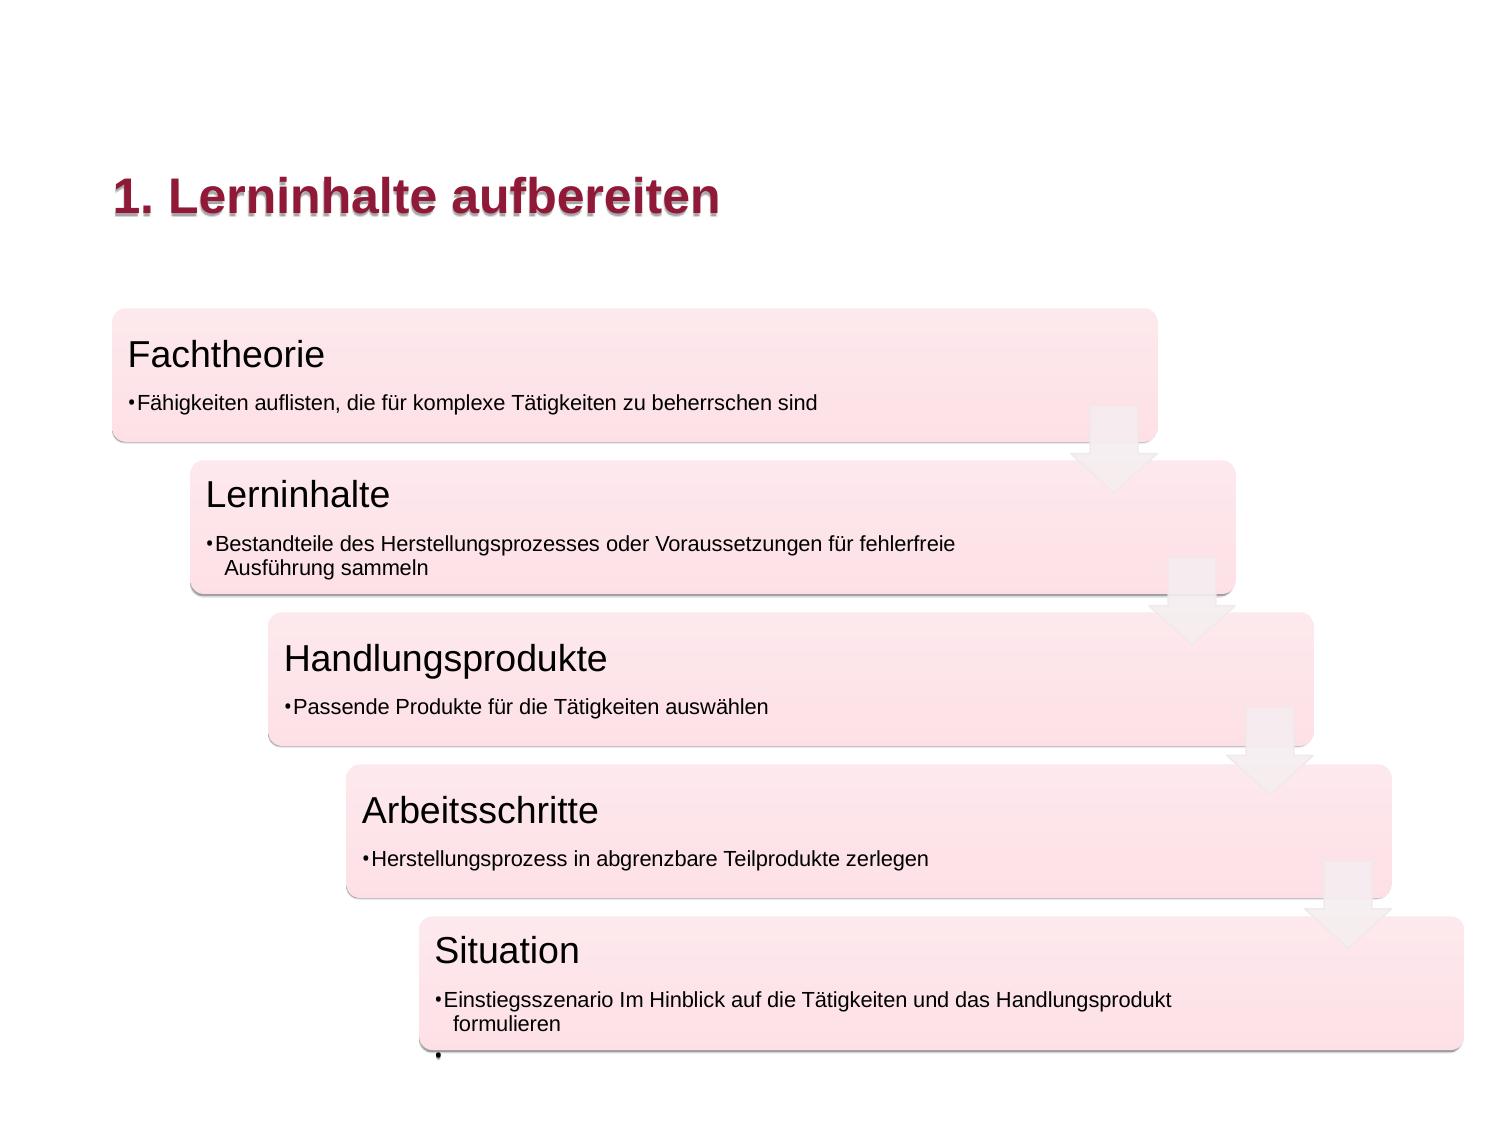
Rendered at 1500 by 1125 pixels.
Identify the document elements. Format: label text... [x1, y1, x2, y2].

text_box [1148, 557, 1236, 645]
text_box Lerninhalte Bestandteile des Herstellungsprozesses oder Voraussetzungen für fehlerfreie Ausführung sammeln [190, 460, 1236, 594]
text_box [1304, 861, 1392, 949]
text_box Handlungsprodukte Passende Produkte für die Tätigkeiten auswählen [268, 612, 1314, 746]
text_box [1070, 405, 1158, 493]
text_box Fachtheorie Fähigkeiten auflisten, die für komplexe Tätigkeiten zu beherrschen sind [112, 308, 1158, 442]
text_box [1226, 707, 1314, 795]
title 1. Lerninhalte aufbereiten [112, 71, 1071, 224]
text_box Arbeitsschritte Herstellungsprozess in abgrenzbare Teilprodukte zerlegen [346, 764, 1392, 898]
text_box Situation Einstiegsszenario Im Hinblick auf die Tätigkeiten und das Handlungsprodukt formulieren [419, 916, 1465, 1051]
